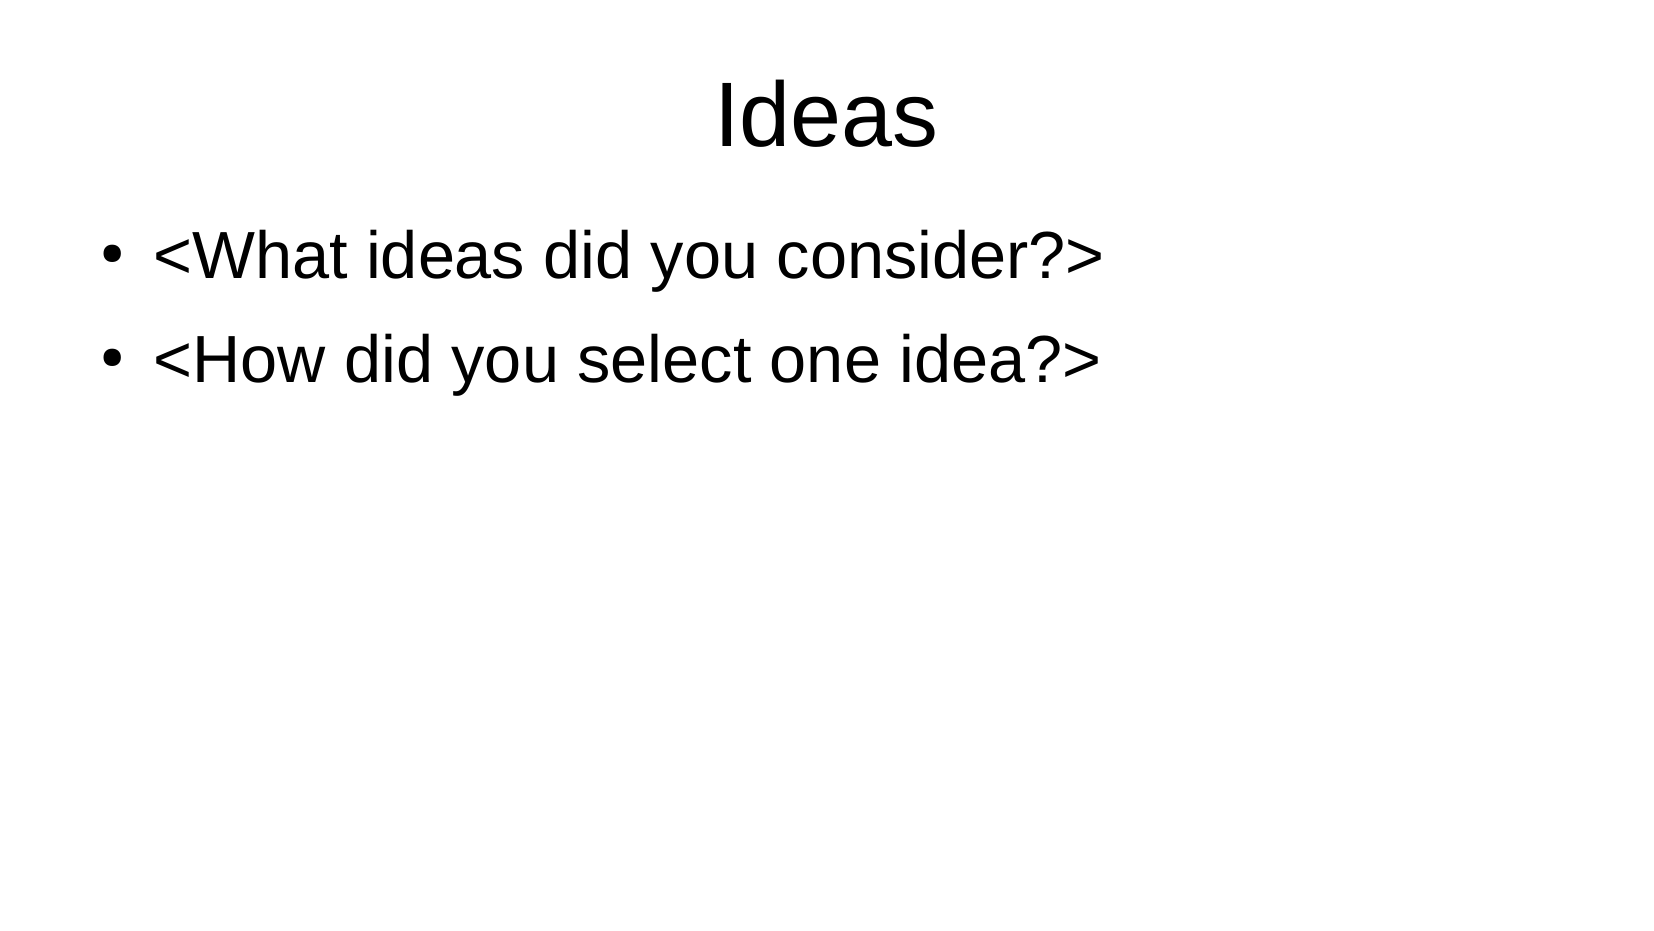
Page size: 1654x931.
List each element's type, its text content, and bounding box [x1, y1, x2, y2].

title Ideas [82, 37, 1571, 193]
list <What ideas did you consider?> <How did you select one idea?> [82, 217, 1571, 758]
